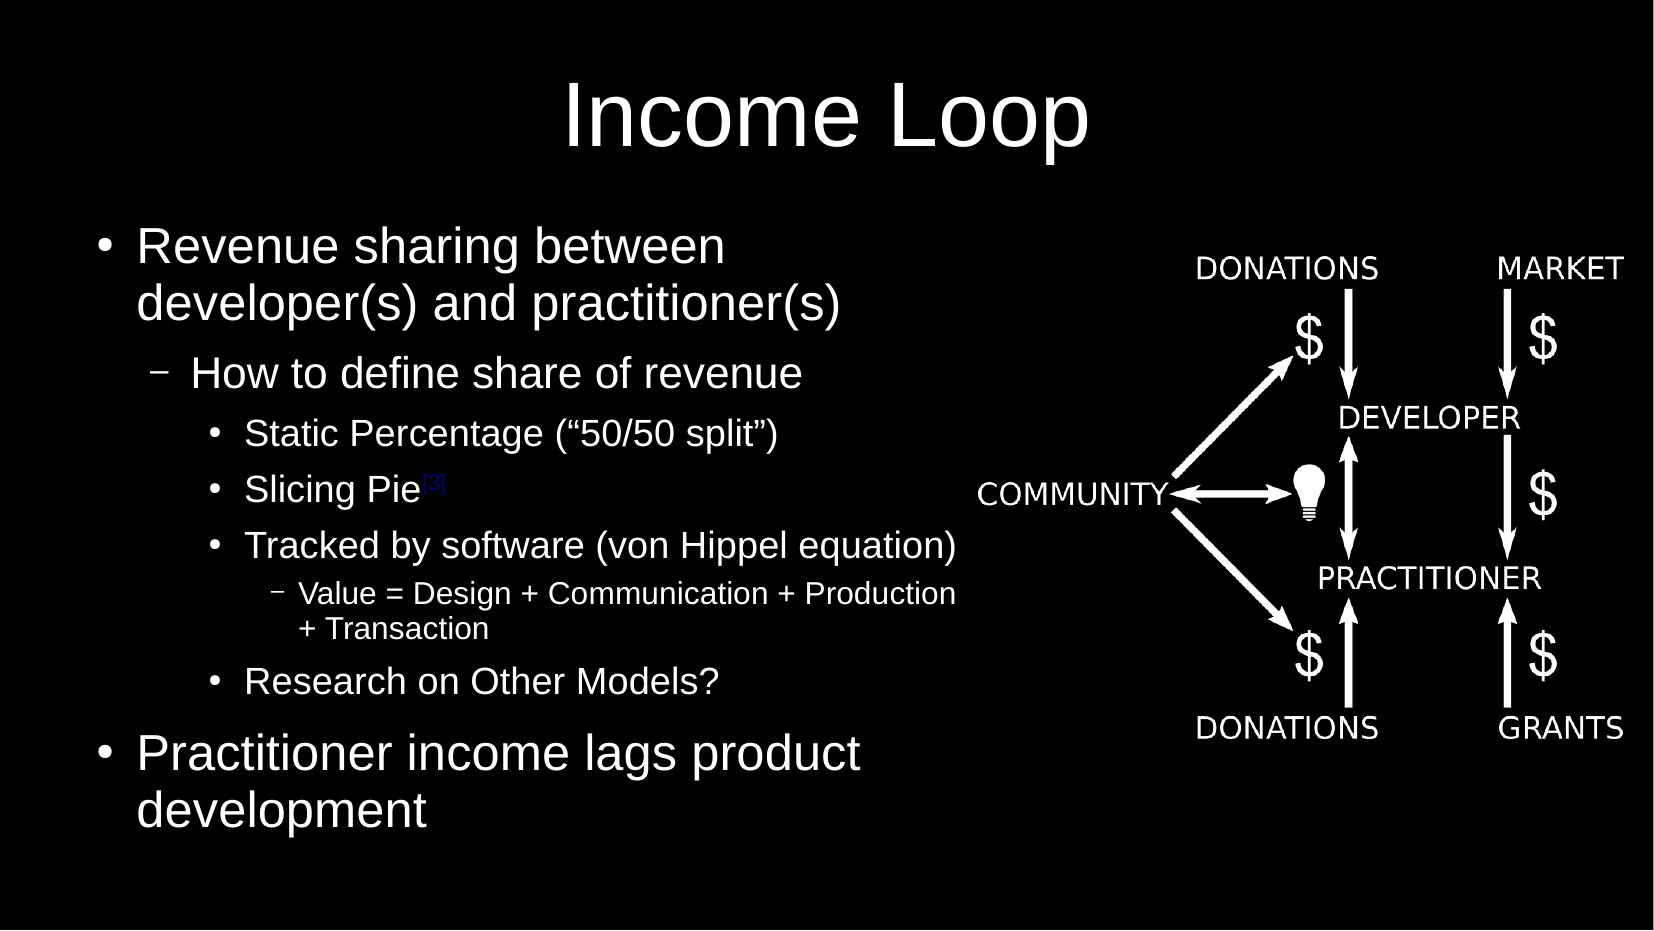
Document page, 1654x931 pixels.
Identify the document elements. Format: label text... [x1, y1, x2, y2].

picture [978, 256, 1624, 739]
title Income Loop [82, 37, 1571, 193]
list Revenue sharing between developer(s) and practitioner(s) How to define share of revenue Static Percentage (“50/50 split”) Slicing Pie[3] Tracked by software (von Hippel equation) Value = Design + Communication + Production + Transaction Research on Other Models? Practitioner income lags product development [82, 217, 961, 856]
